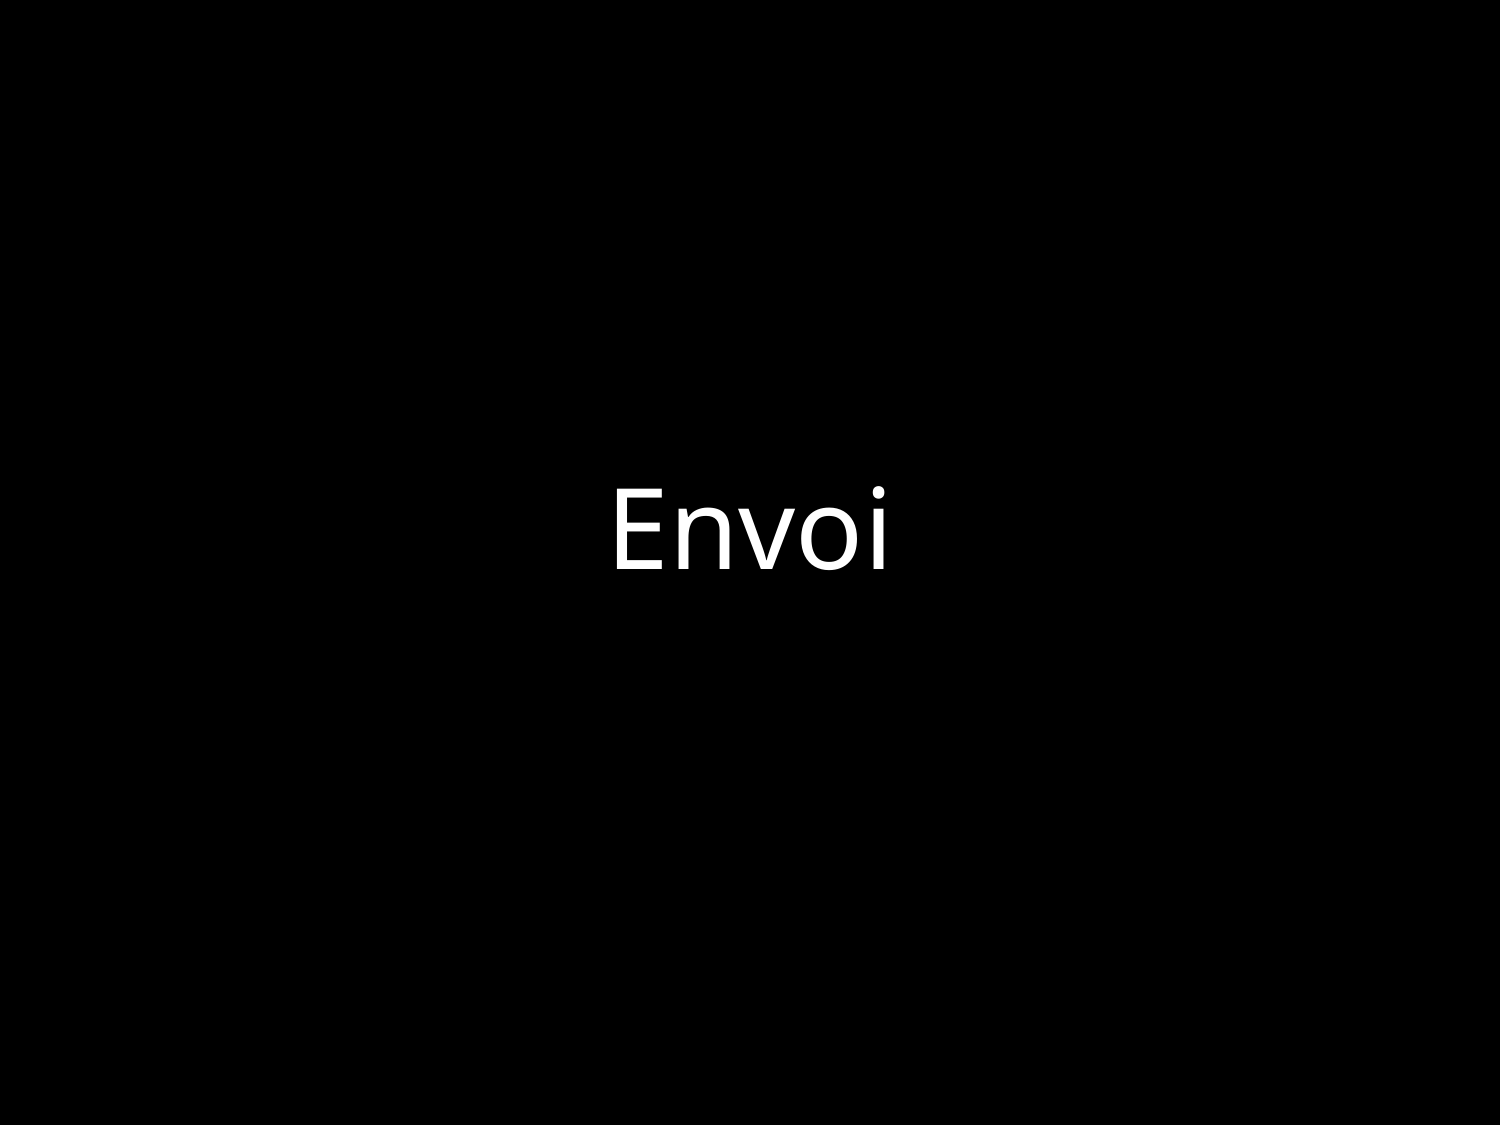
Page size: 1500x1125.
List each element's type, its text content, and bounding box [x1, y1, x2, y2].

subtitle Envoi [75, 45, 1425, 1005]
